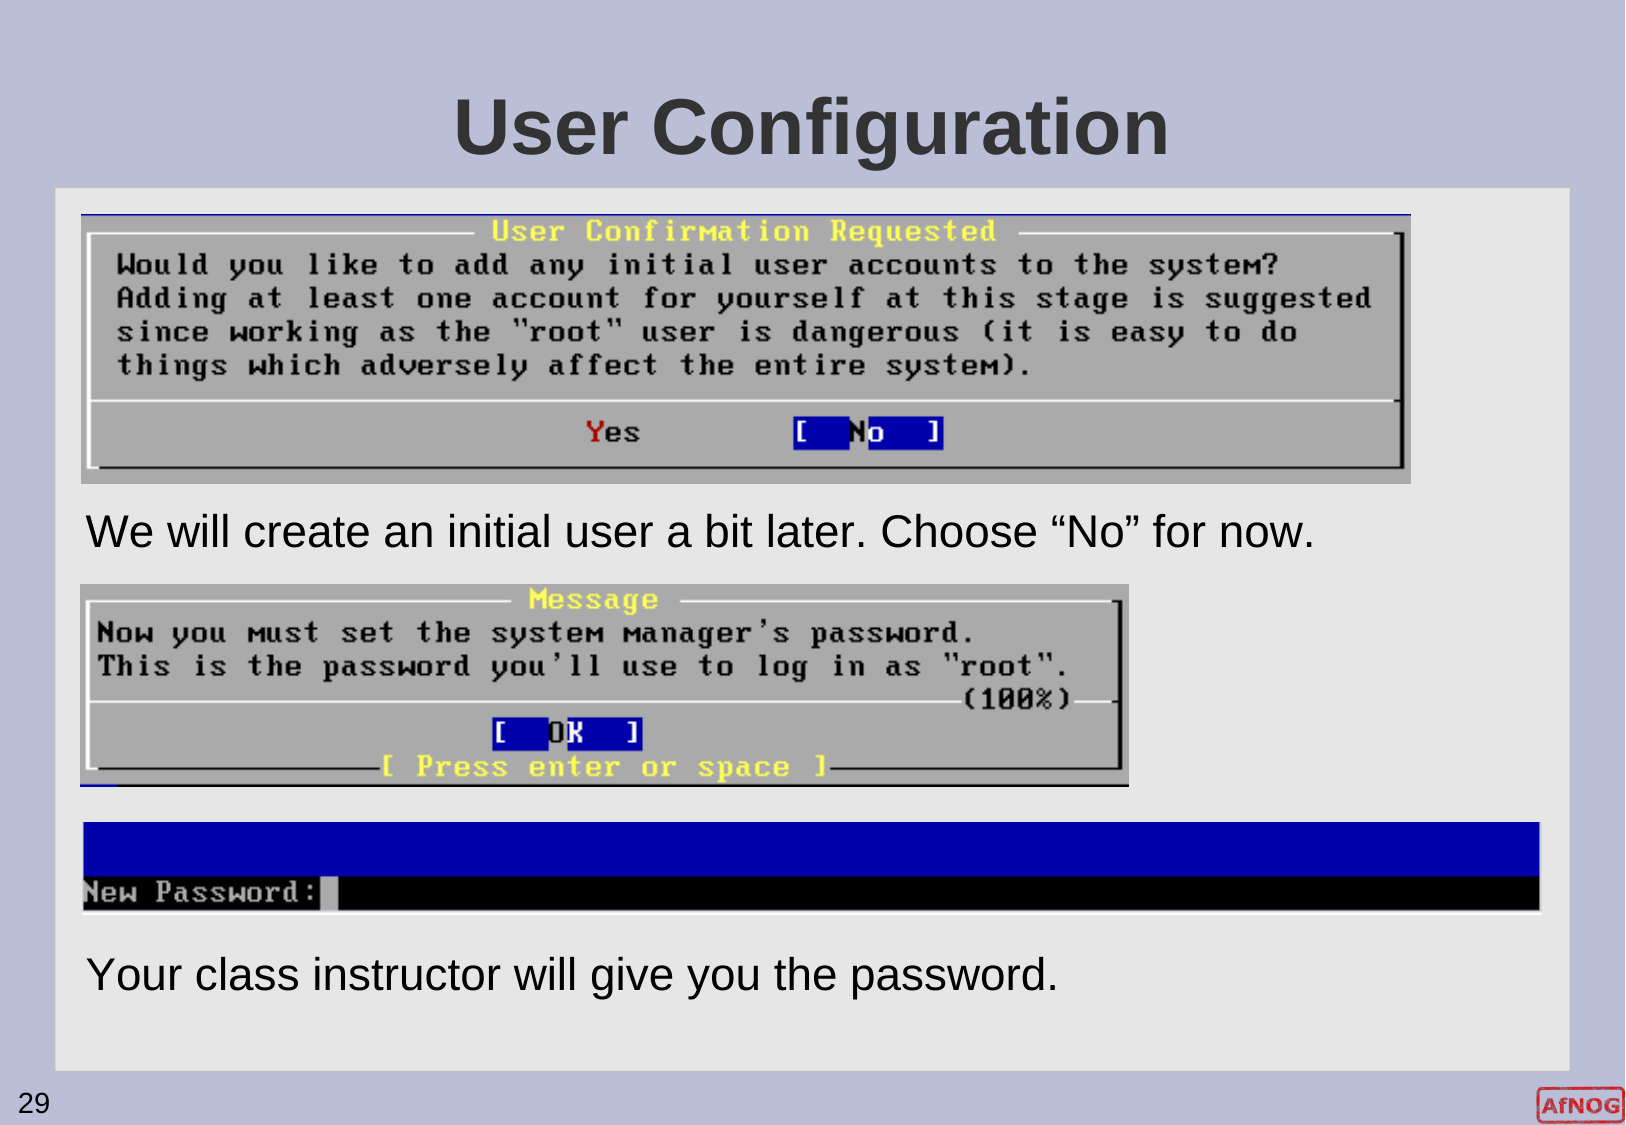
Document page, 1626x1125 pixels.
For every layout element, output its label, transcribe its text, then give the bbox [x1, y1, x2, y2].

text_box Your class instructor will give you the password. [70, 943, 1400, 1010]
picture [82, 822, 1542, 915]
picture [1535, 1085, 1626, 1125]
picture [81, 214, 1411, 484]
picture [80, 584, 1129, 787]
title User Configuration [54, 44, 1571, 215]
text_box We will create an initial user a bit later. Choose “No” for now. [70, 500, 1400, 567]
